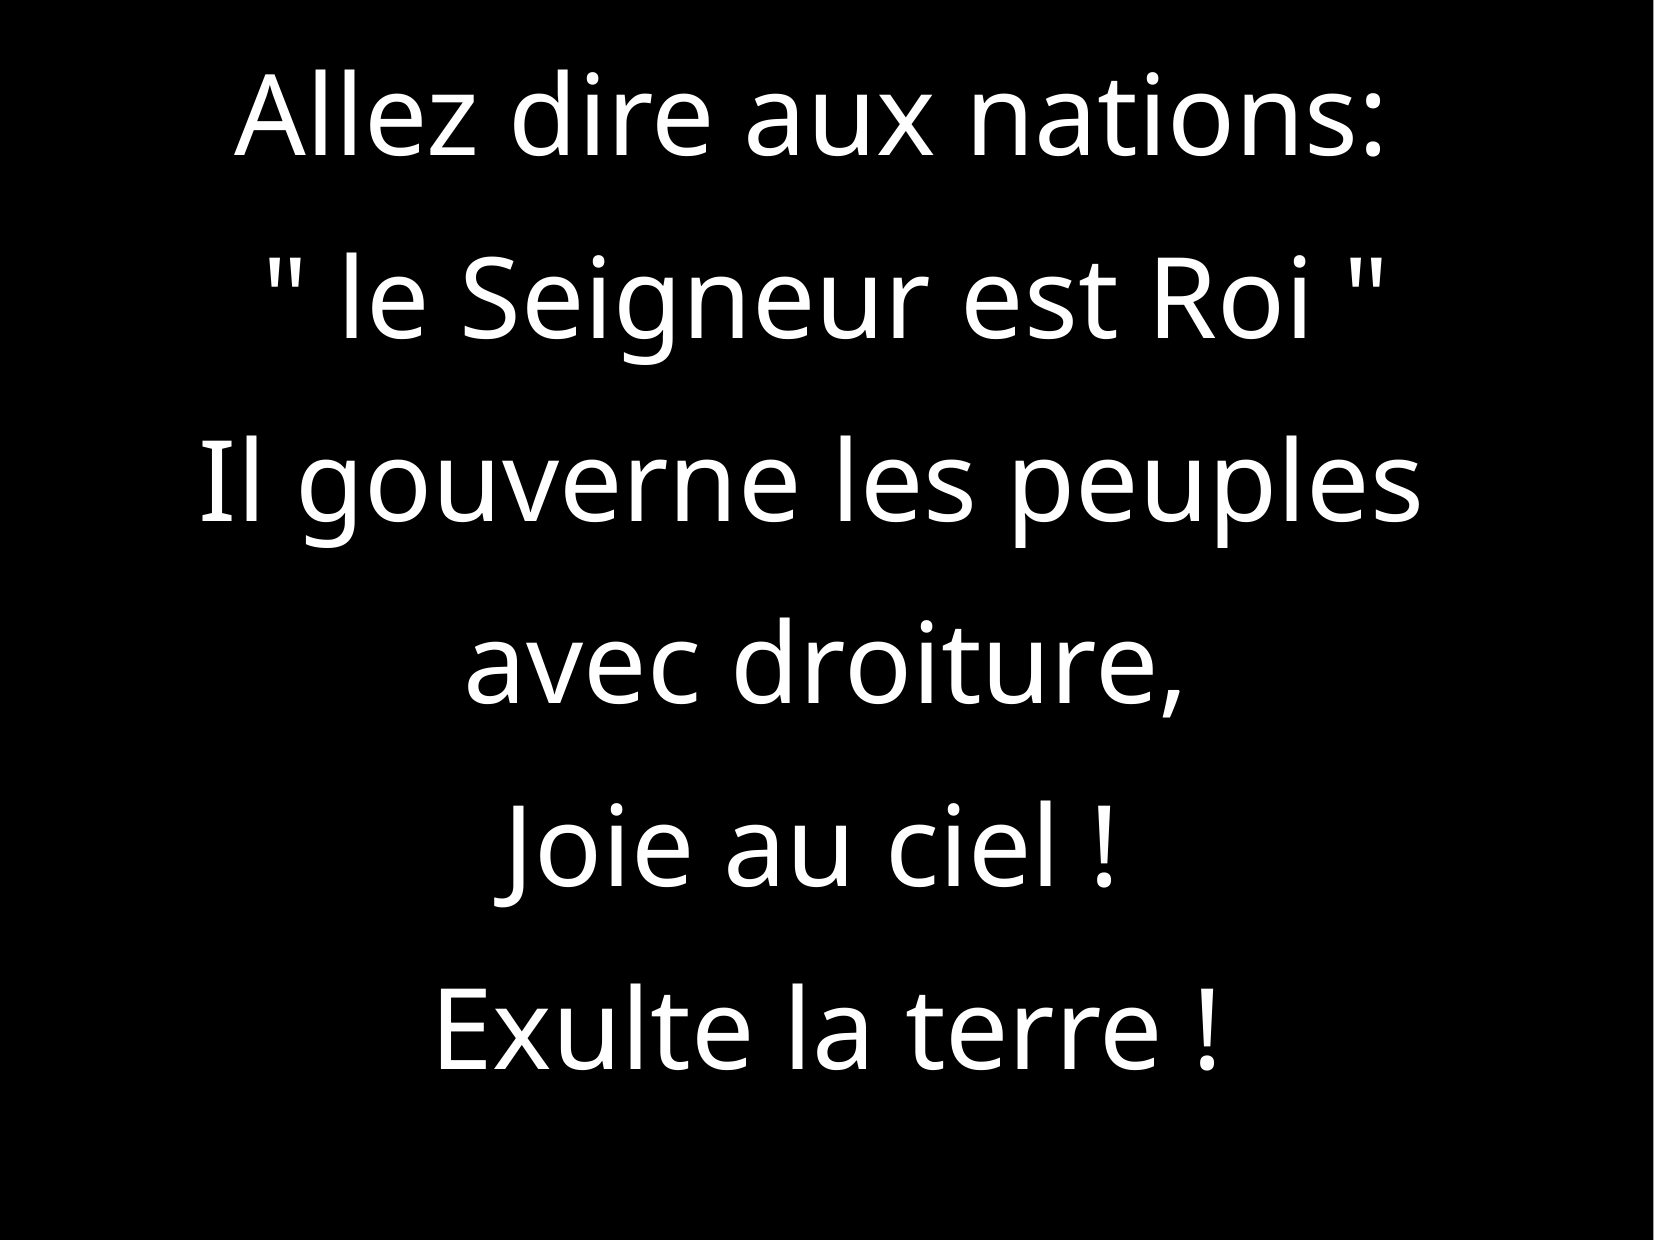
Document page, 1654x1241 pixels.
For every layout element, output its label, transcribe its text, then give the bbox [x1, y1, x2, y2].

list Allez dire aux nations: " le Seigneur est Roi " Il gouverne les peuples avec droiture, Joie au ciel ! Exulte la terre ! [82, 35, 1571, 1124]
